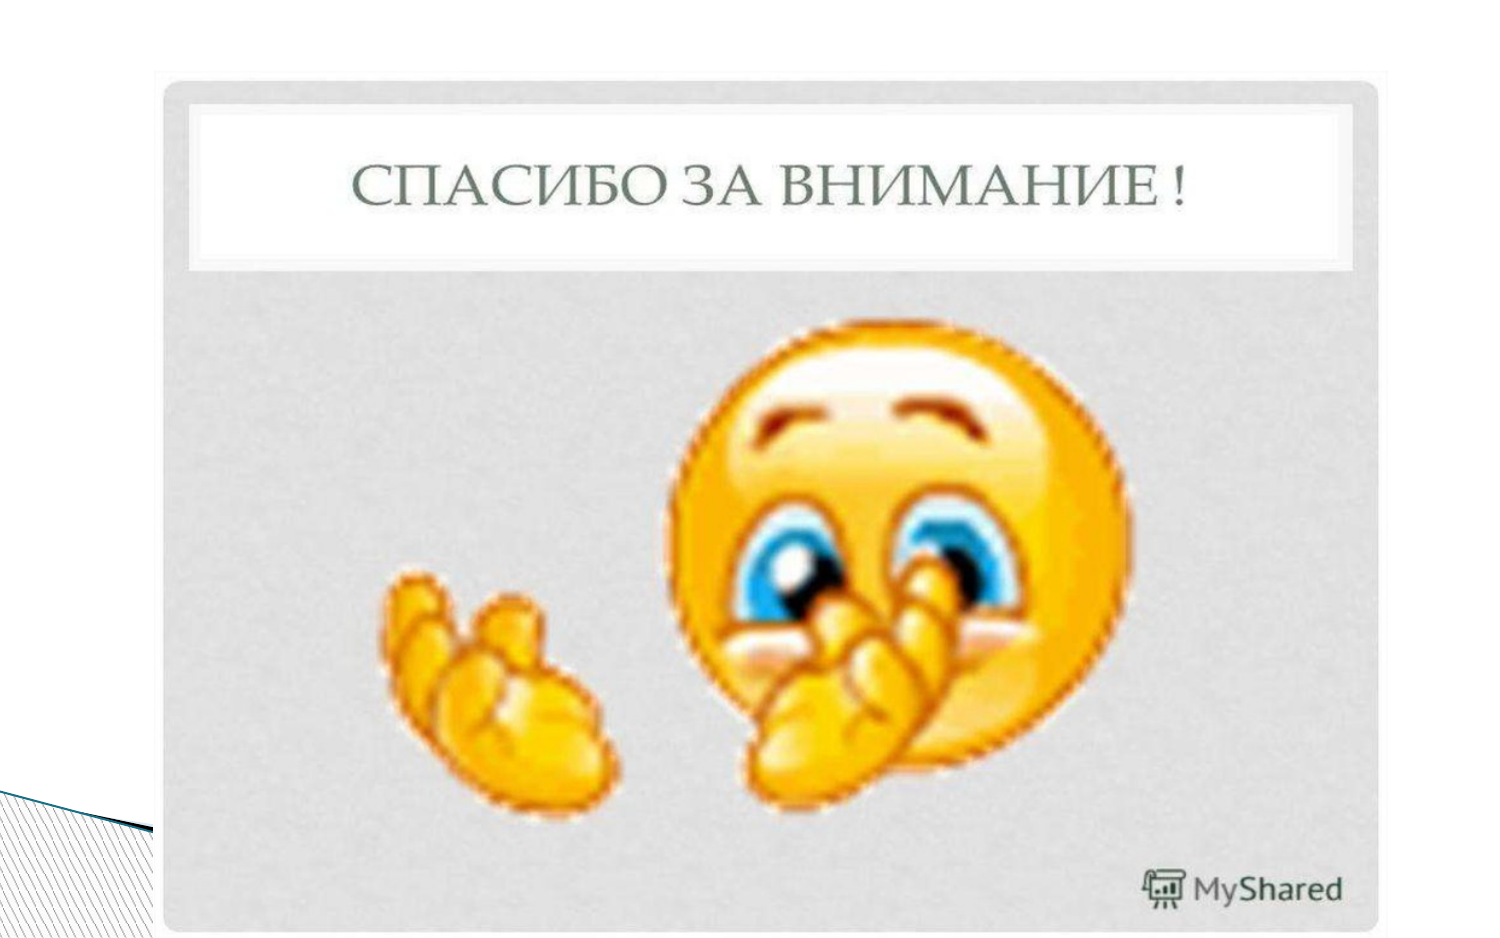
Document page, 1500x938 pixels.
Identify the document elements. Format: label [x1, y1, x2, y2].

picture [0, 70, 1389, 938]
